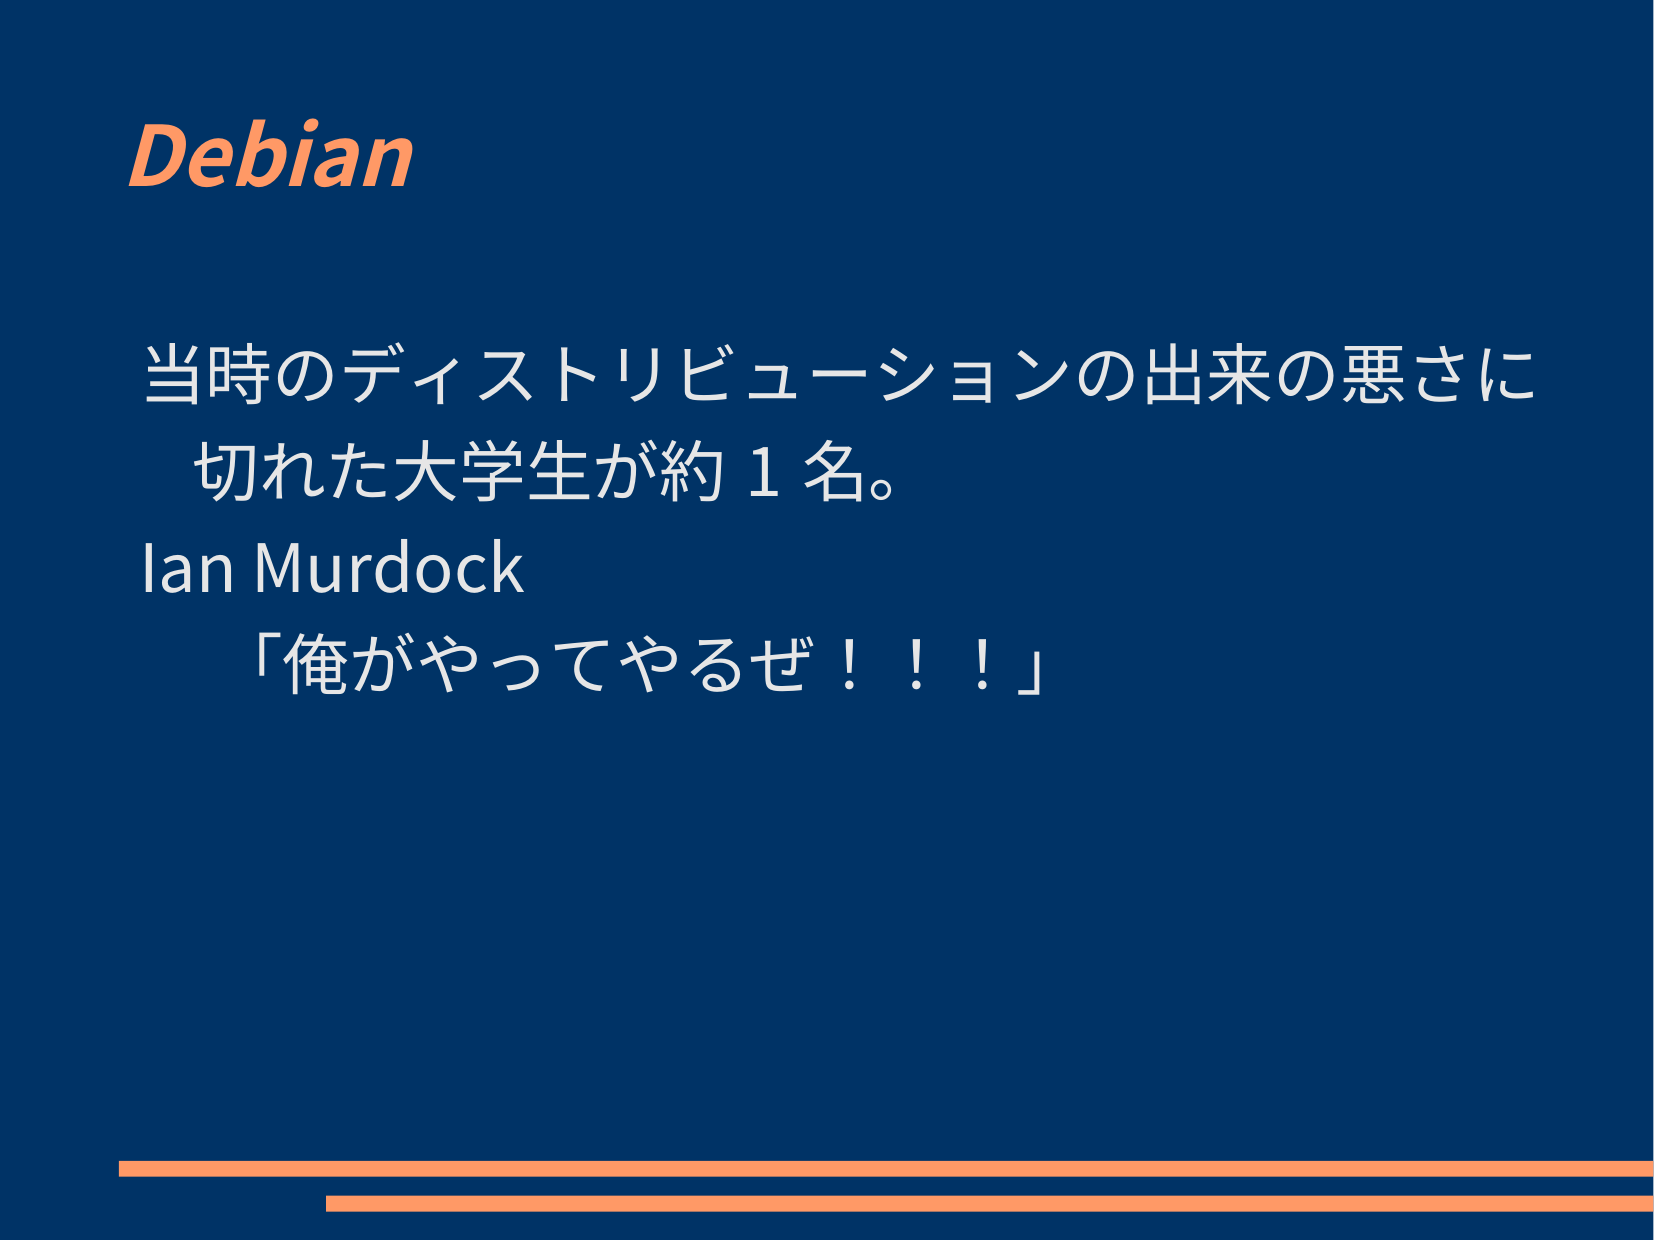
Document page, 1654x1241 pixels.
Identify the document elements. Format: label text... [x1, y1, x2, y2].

list 当時のディストリビューションの出来の悪さに切れた大学生が約1名。 Ian Murdock 「俺がやってやるぜ！！！」 [121, 322, 1561, 1132]
title Debian [121, 46, 1534, 254]
